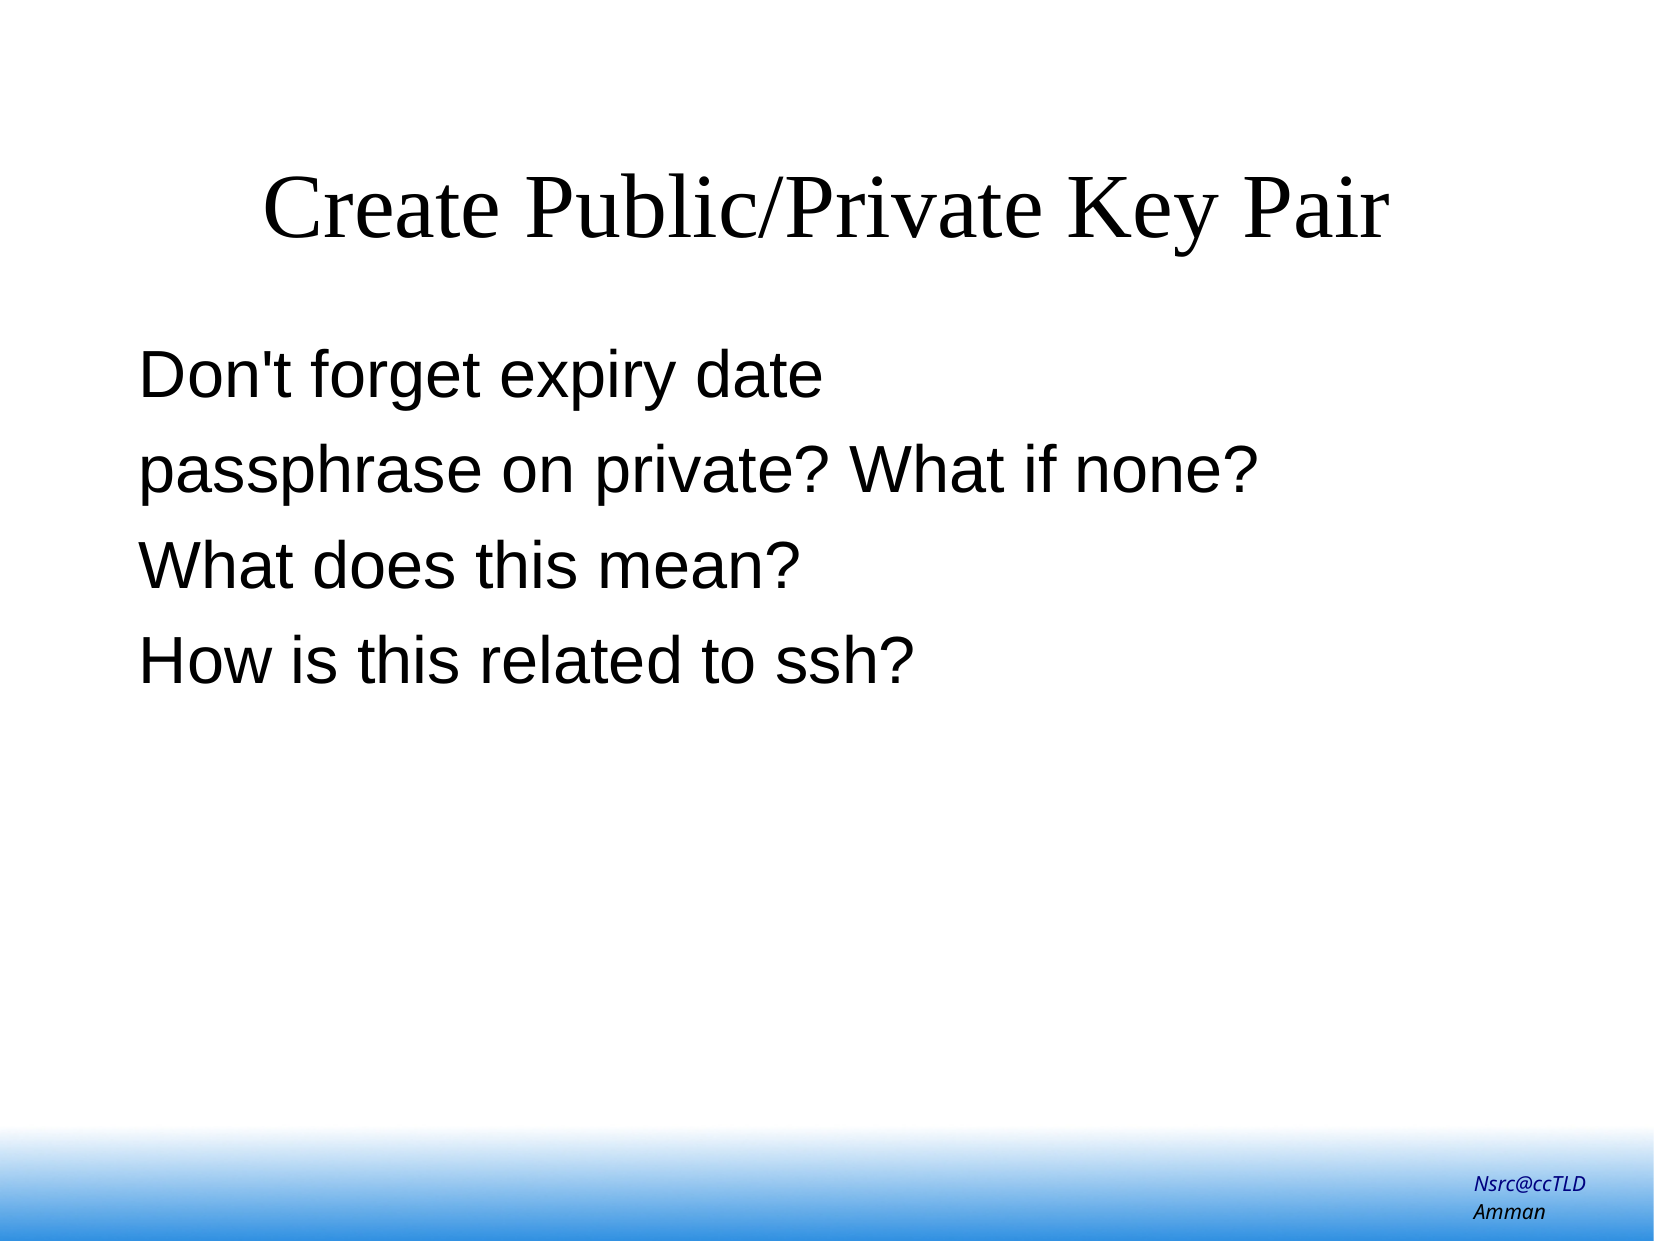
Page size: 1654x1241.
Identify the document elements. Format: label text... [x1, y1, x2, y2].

list Don't forget expiry date passphrase on private? What if none? What does this mean? How is this related to ssh? [121, 344, 1534, 1127]
title Create Public/Private Key Pair [121, 102, 1534, 310]
picture [0, 1124, 1654, 1241]
